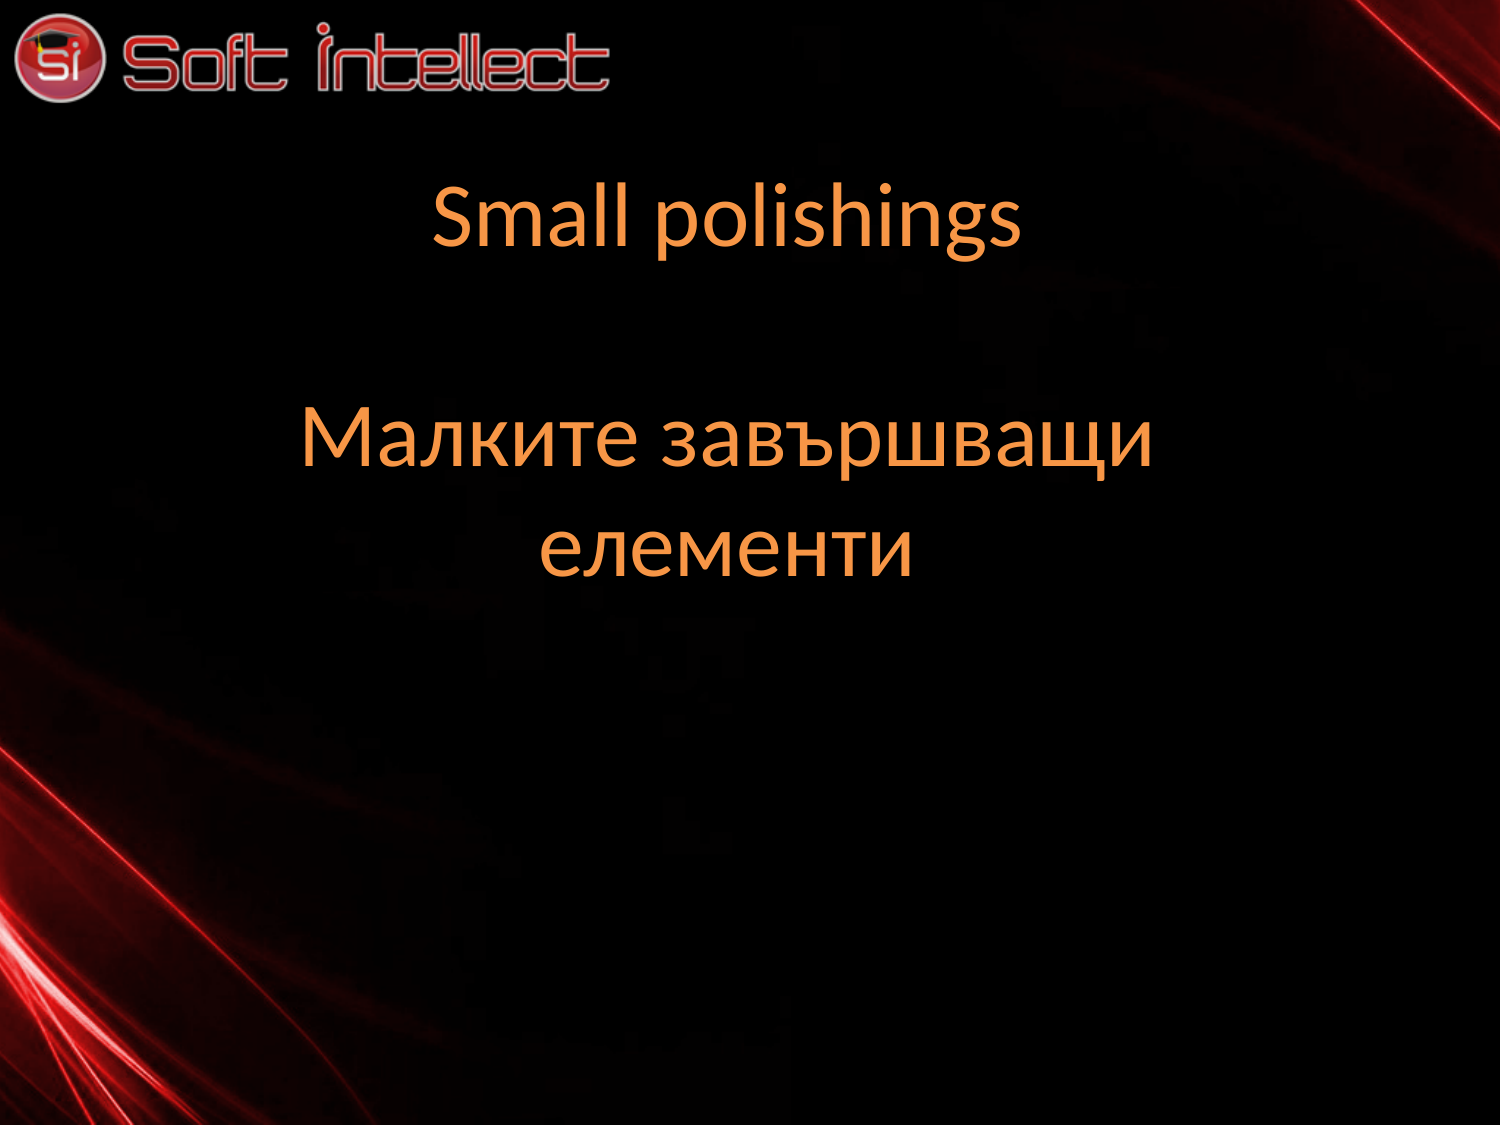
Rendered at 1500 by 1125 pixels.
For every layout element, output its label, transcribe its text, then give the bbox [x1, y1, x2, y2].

picture [0, 0, 1500, 1125]
text_box Small polishings Малките завършващи елементи [90, 254, 1365, 495]
